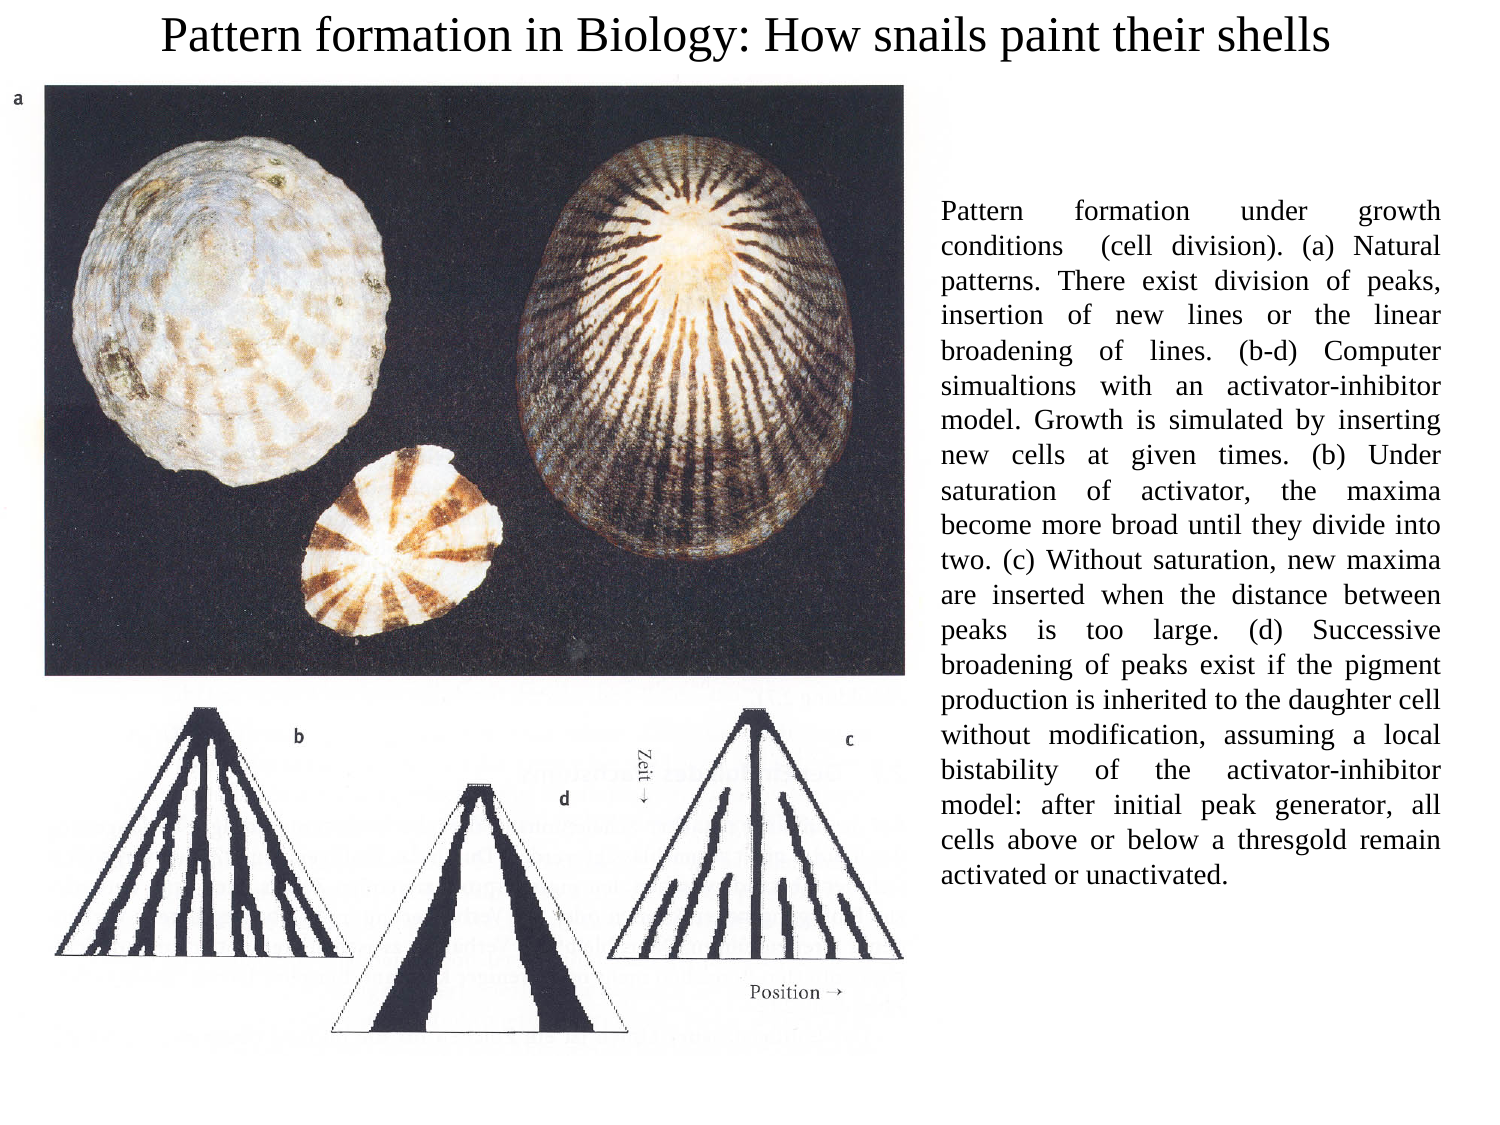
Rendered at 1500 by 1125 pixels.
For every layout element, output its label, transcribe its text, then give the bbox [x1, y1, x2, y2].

title Pattern formation in Biology: How snails paint their shells [0, 0, 1497, 70]
text_box Pattern formation under growth conditions (cell division). (a) Natural patterns. There exist division of peaks, insertion of new lines or the linear broadening of lines. (b-d) Computer simualtions with an activator-inhibitor model. Growth is simulated by inserting new cells at given times. (b) Under saturation of activator, the maxima become more broad until they divide into two. (c) Without saturation, new maxima are inserted when the distance between peaks is too large. (d) Successive broadening of peaks exist if the pigment production is inherited to the daughter cell without modification, assuming a local bistability of the activator-inhibitor model: after initial peak generator, all cells above or below a thresgold remain activated or unactivated. [926, 183, 1457, 899]
picture [0, 74, 952, 1056]
